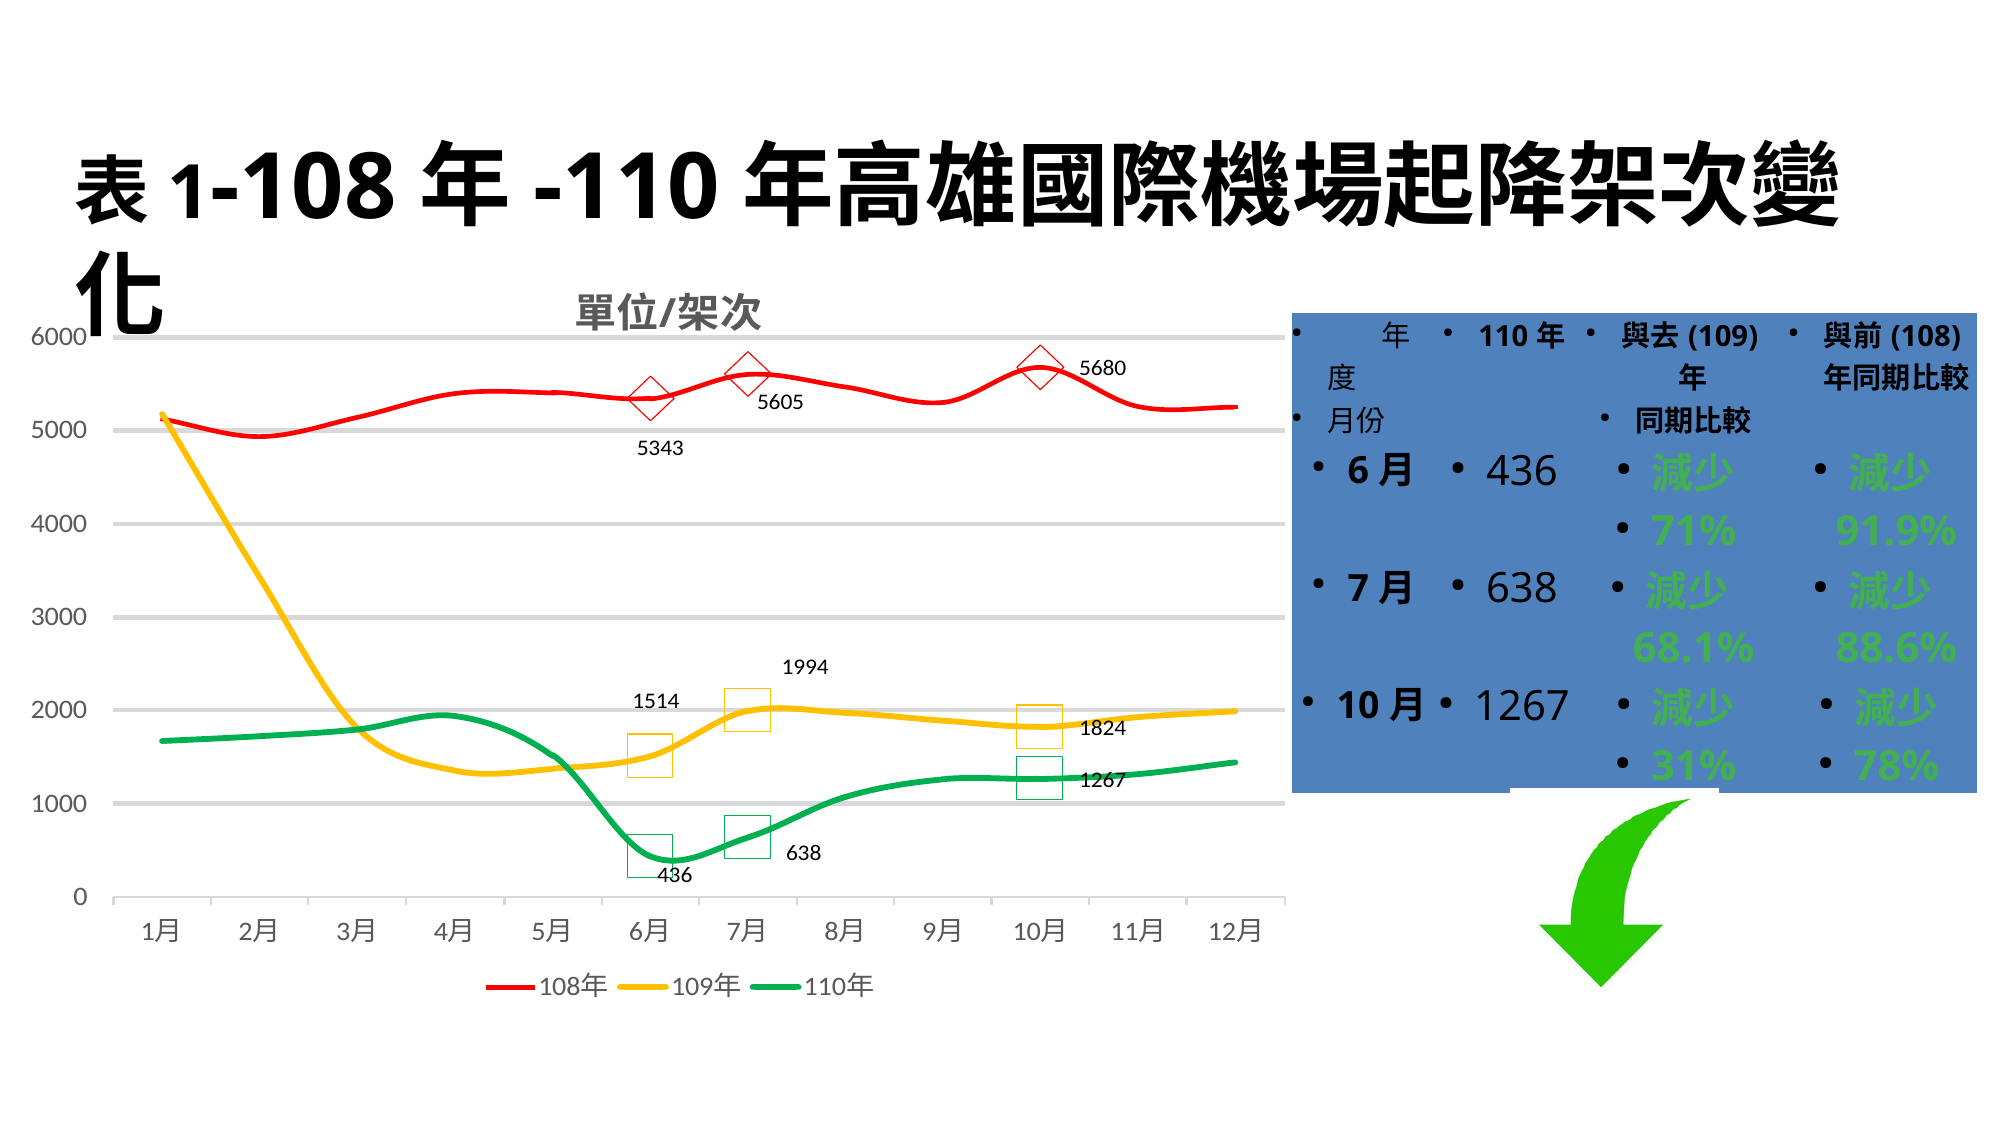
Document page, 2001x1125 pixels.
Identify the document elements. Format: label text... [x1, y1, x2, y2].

table_header 與去(109)年 同期比較 [1572, 313, 1780, 440]
table_cell 減少 78% [1780, 675, 1977, 793]
table_header 與前(108)年同期比較 [1780, 313, 1977, 440]
table_cell 減少88.6% [1780, 558, 1977, 675]
chart [17, 250, 1318, 1025]
table_cell 7月 [1292, 558, 1437, 675]
table_cell 6月 [1292, 440, 1437, 558]
table_cell 436 [1437, 440, 1572, 558]
table_cell 減少68.1% [1572, 558, 1780, 675]
table_header 年度 月份 [1292, 313, 1437, 440]
table_cell 1267 [1437, 675, 1572, 793]
table_cell 減少91.9% [1780, 440, 1977, 558]
picture [1510, 788, 1719, 997]
table_cell 10月 [1292, 675, 1437, 793]
table_cell 減少 31% [1572, 675, 1780, 793]
table_cell 638 [1437, 558, 1572, 675]
text_box 表1-108年-110年高雄國際機場起降架次變化 [59, 119, 1941, 246]
table_header 110年 [1437, 313, 1572, 440]
table_cell 減少 71% [1572, 440, 1780, 558]
